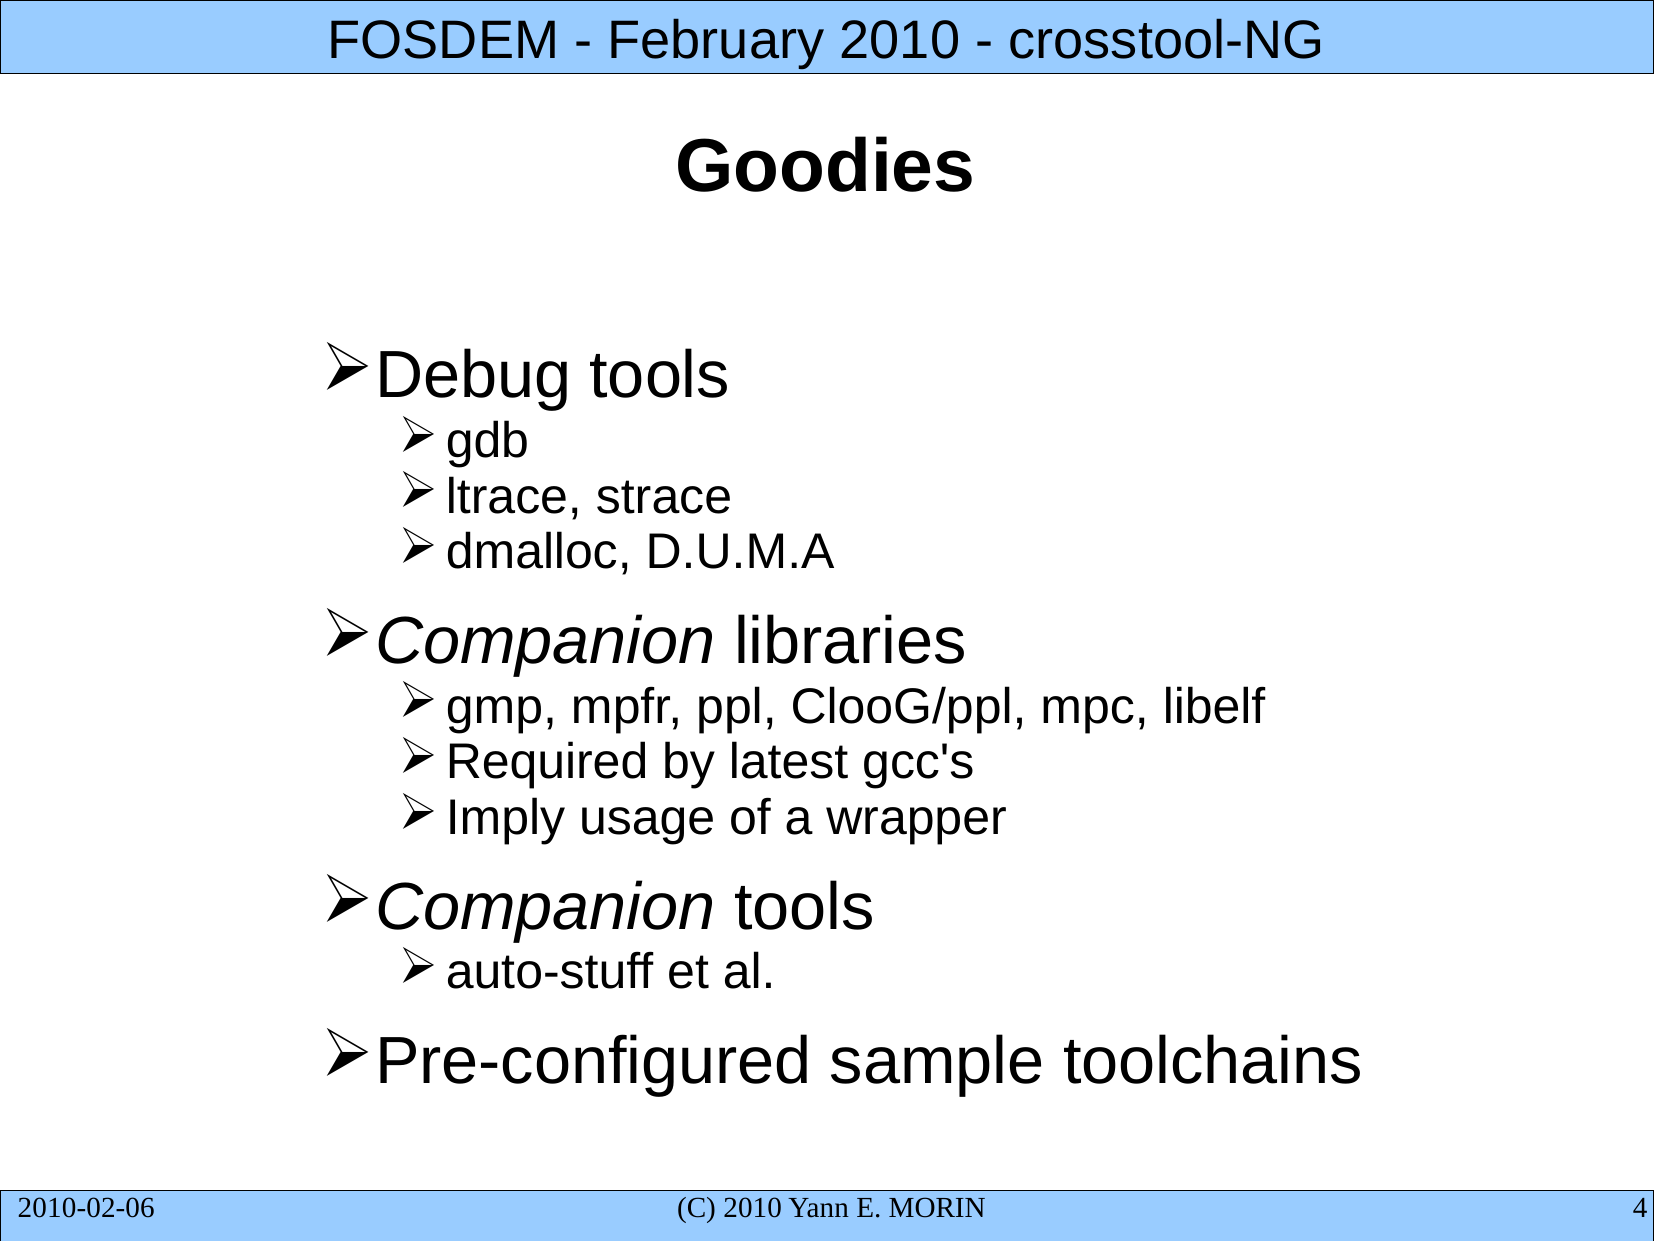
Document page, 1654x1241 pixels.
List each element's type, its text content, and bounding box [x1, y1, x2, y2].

title FOSDEM - February 2010 - crosstool-NG [82, 0, 1571, 79]
list Debug tools gdb ltrace, strace dmalloc, D.U.M.A Companion libraries gmp, mpfr, ppl, ClooG/ppl, mpc, libelf Required by latest gcc's Imply usage of a wrapper Companion tools auto-stuff et al. Pre-configured sample toolchains [304, 337, 1430, 1128]
list Goodies [167, 123, 1467, 222]
